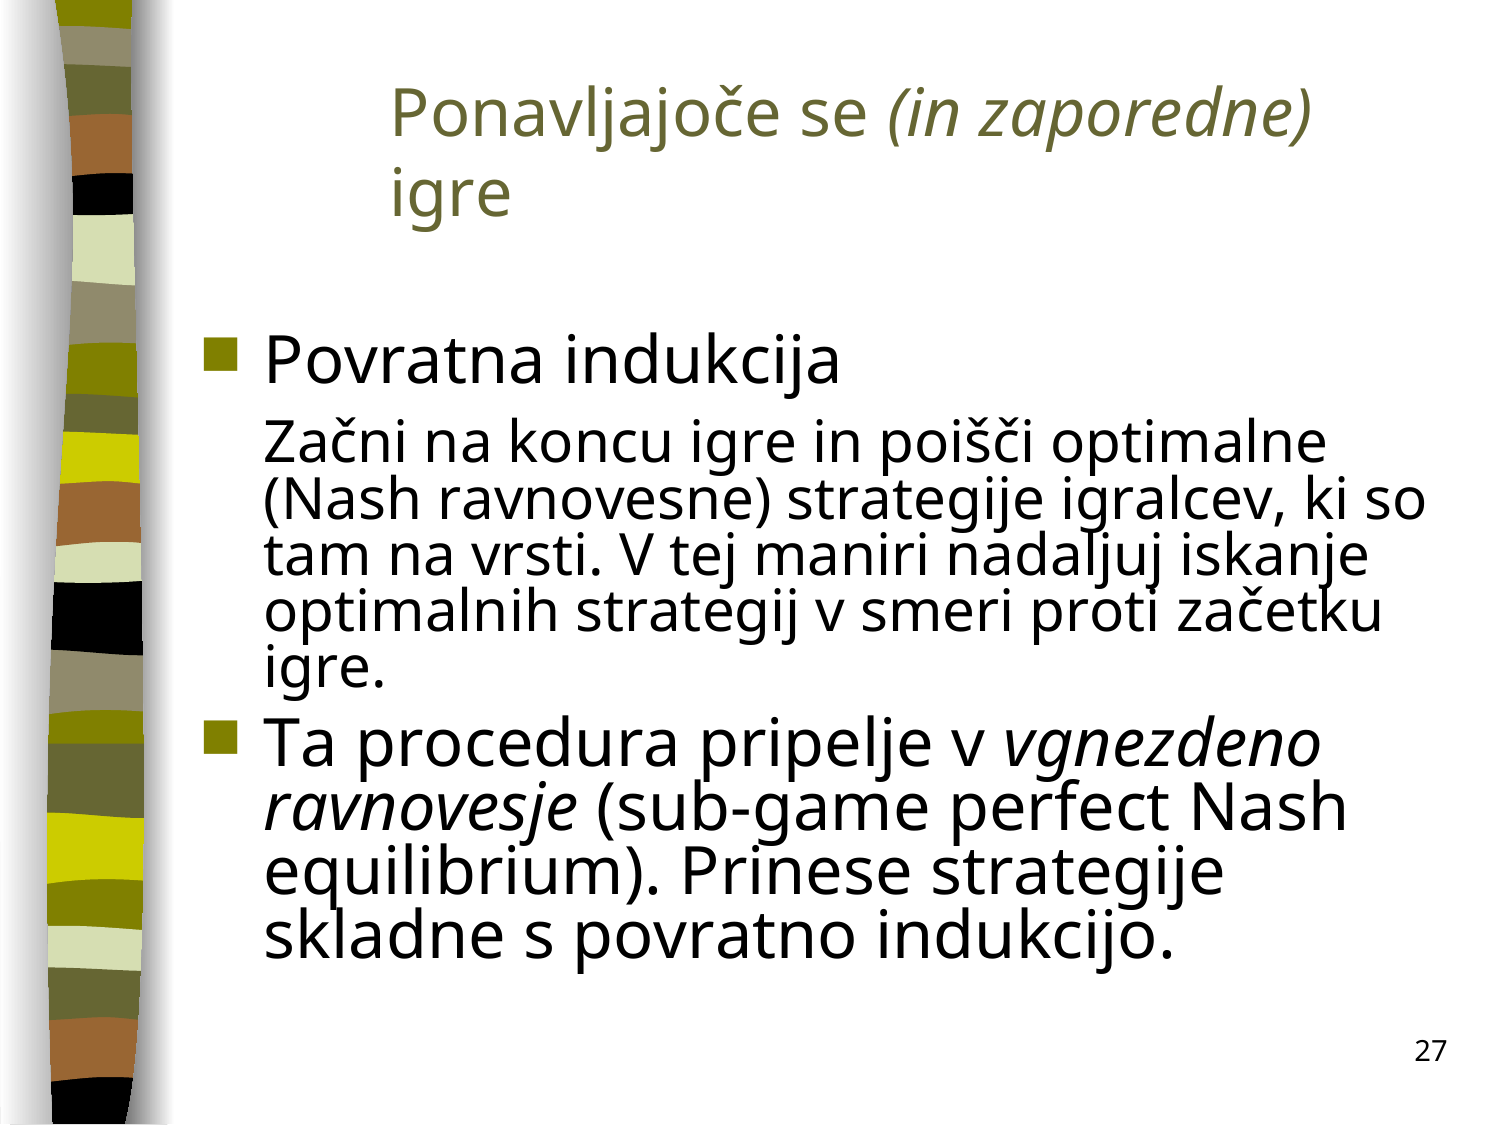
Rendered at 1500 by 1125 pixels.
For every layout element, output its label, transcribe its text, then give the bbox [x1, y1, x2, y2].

text_box <number> [1149, 1025, 1463, 1101]
list Povratna indukcija Začni na koncu igre in poišči optimalne (Nash ravnovesne) strategije igralcev, ki so tam na vrsti. V tej maniri nadaljuj iskanje optimalnih strategij v smeri proti začetku igre. Ta procedura pripelje v vgnezdeno ravnovesje (sub-game perfect Nash equilibrium). Prinese strategije skladne s povratno indukcijo. [192, 324, 1468, 1001]
title Ponavljajoče se (in zaporedne) igre [375, 49, 1426, 238]
